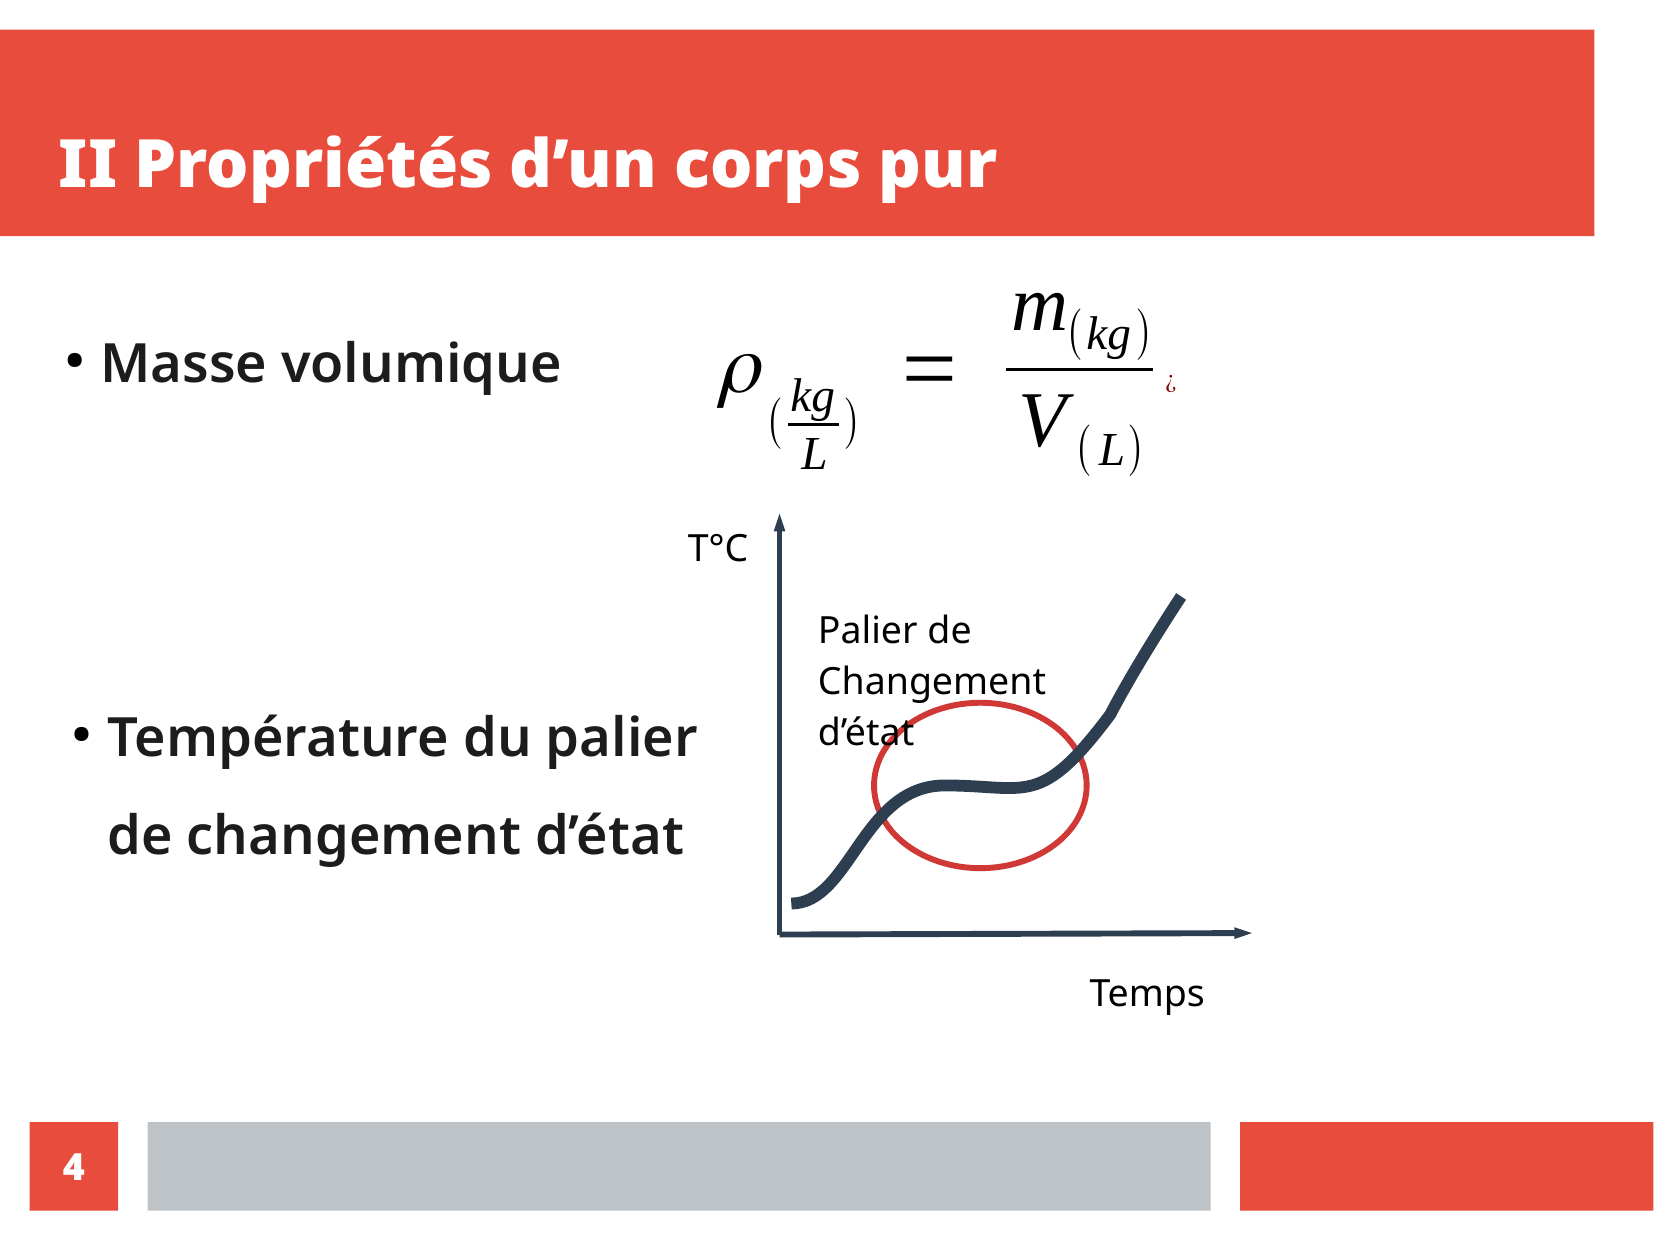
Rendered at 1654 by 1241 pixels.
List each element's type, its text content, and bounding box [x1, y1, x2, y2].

chart [708, 259, 1183, 481]
list Masse volumique [64, 324, 708, 426]
list Température du palier de changement d’état [71, 698, 716, 875]
title II Propriétés d’un corps pur [59, 59, 1595, 207]
text_box T°C [673, 513, 768, 576]
text_box Palier de Changement d’état [803, 596, 1134, 706]
text_box Temps [1074, 959, 1252, 1022]
